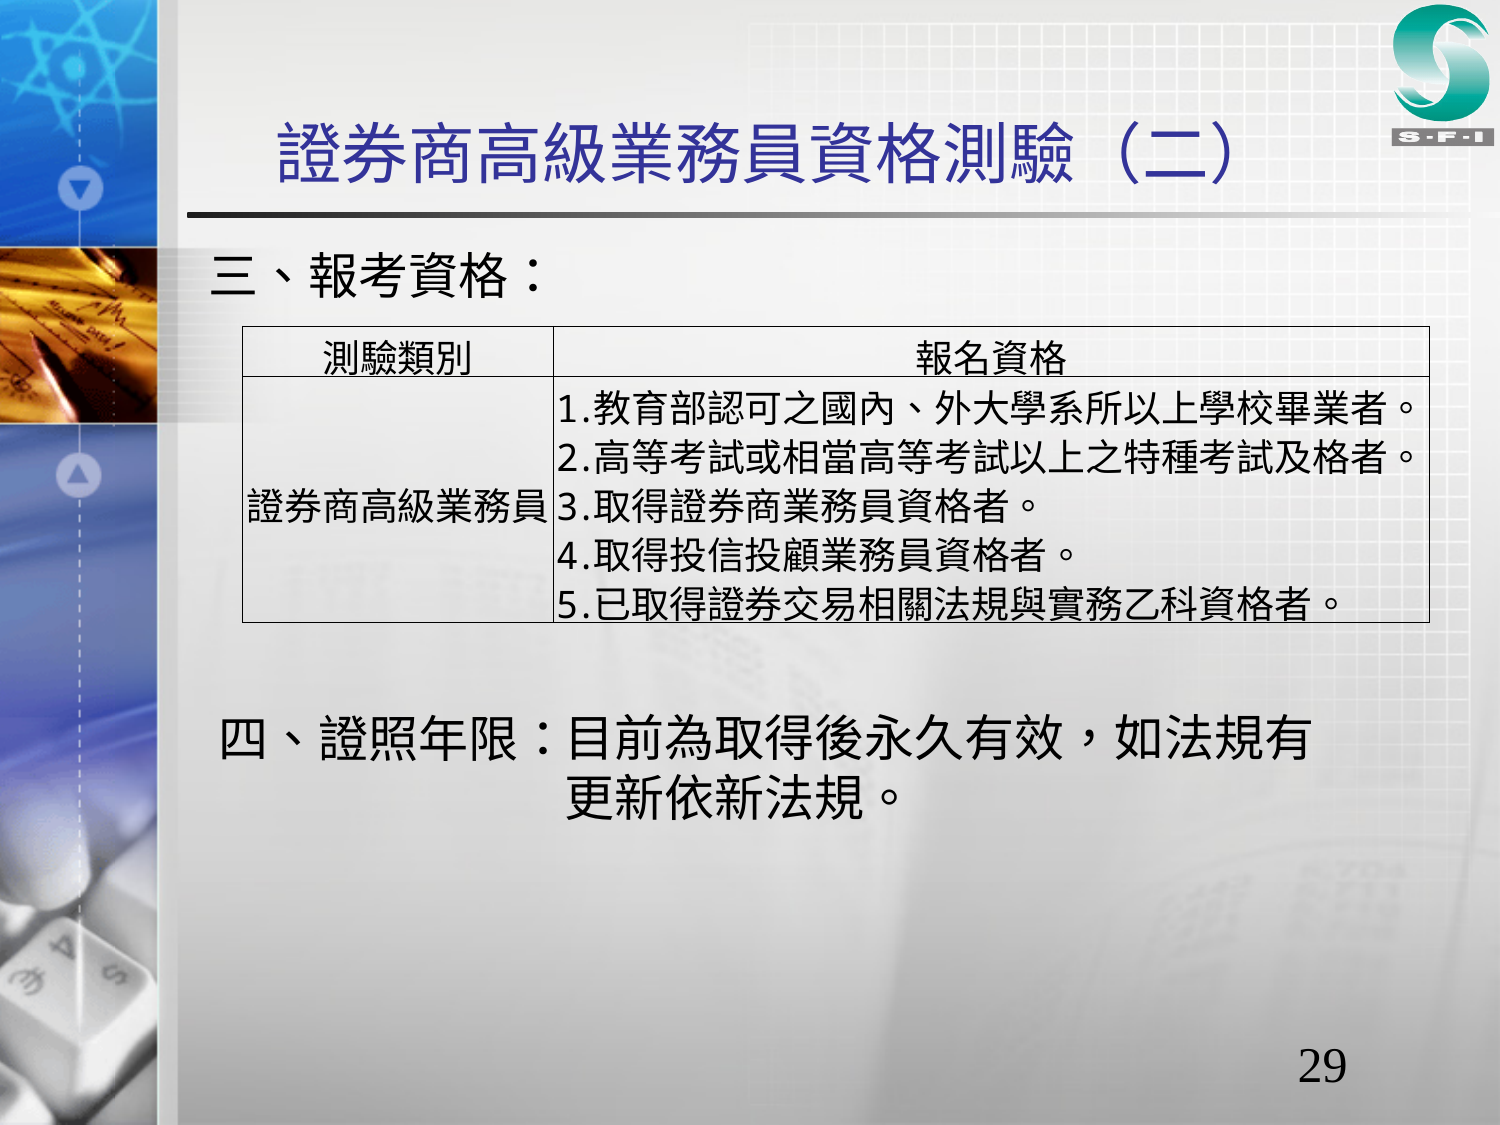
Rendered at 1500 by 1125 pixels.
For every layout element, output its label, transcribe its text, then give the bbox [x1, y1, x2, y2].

title 證券商高級業務員資格測驗（二） [188, 101, 1363, 201]
text_box 四、證照年限： [203, 699, 549, 776]
text_box 目前為取得後永久有效，如法規有 更新依新法規。 [549, 699, 1500, 835]
chart [212, 776, 1461, 849]
chart [212, 325, 1461, 699]
text_box 三、報考資格： [193, 236, 871, 312]
picture [0, 0, 1500, 1125]
